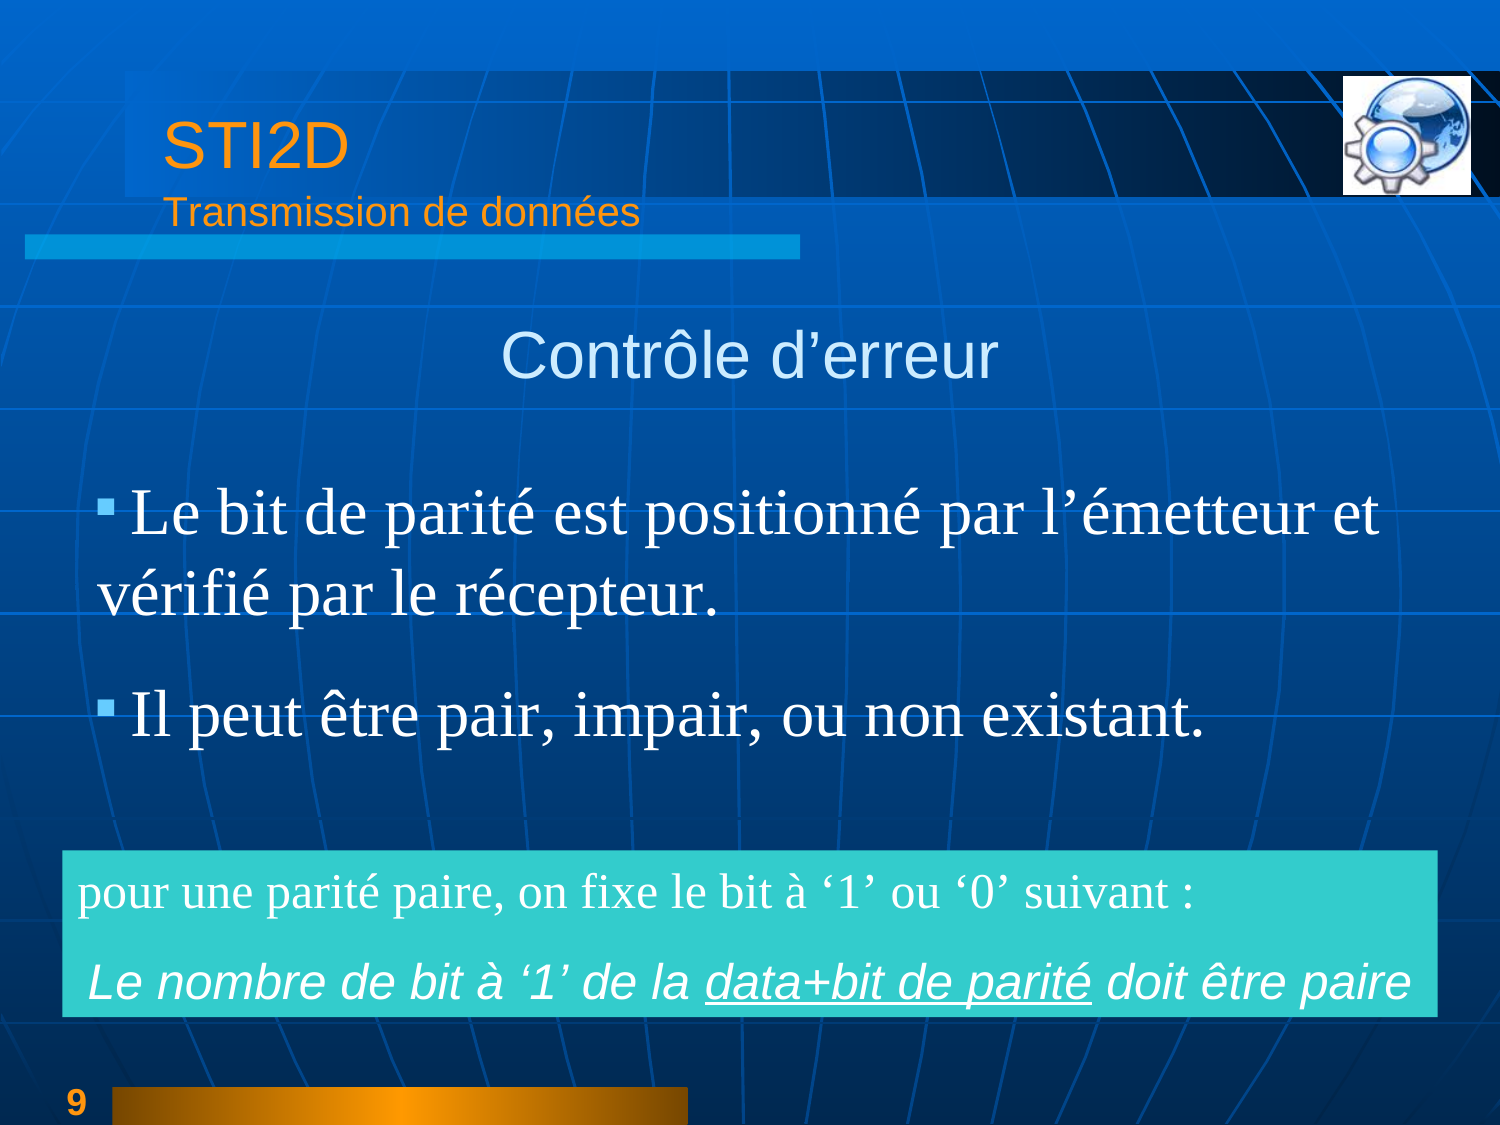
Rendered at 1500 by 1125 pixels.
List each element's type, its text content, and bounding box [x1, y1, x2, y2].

text_box Le bit de parité est positionné par l’émetteur et vérifié par le récepteur. Il peut être pair, impair, ou non existant. [82, 460, 1421, 758]
title Contrôle d’erreur [75, 258, 1426, 446]
text_box pour une parité paire, on fixe le bit à ‘1’ ou ‘0’ suivant : Le nombre de bit à ‘1’ de la data+bit de parité doit être paire [62, 850, 1438, 1018]
picture [1343, 76, 1471, 195]
